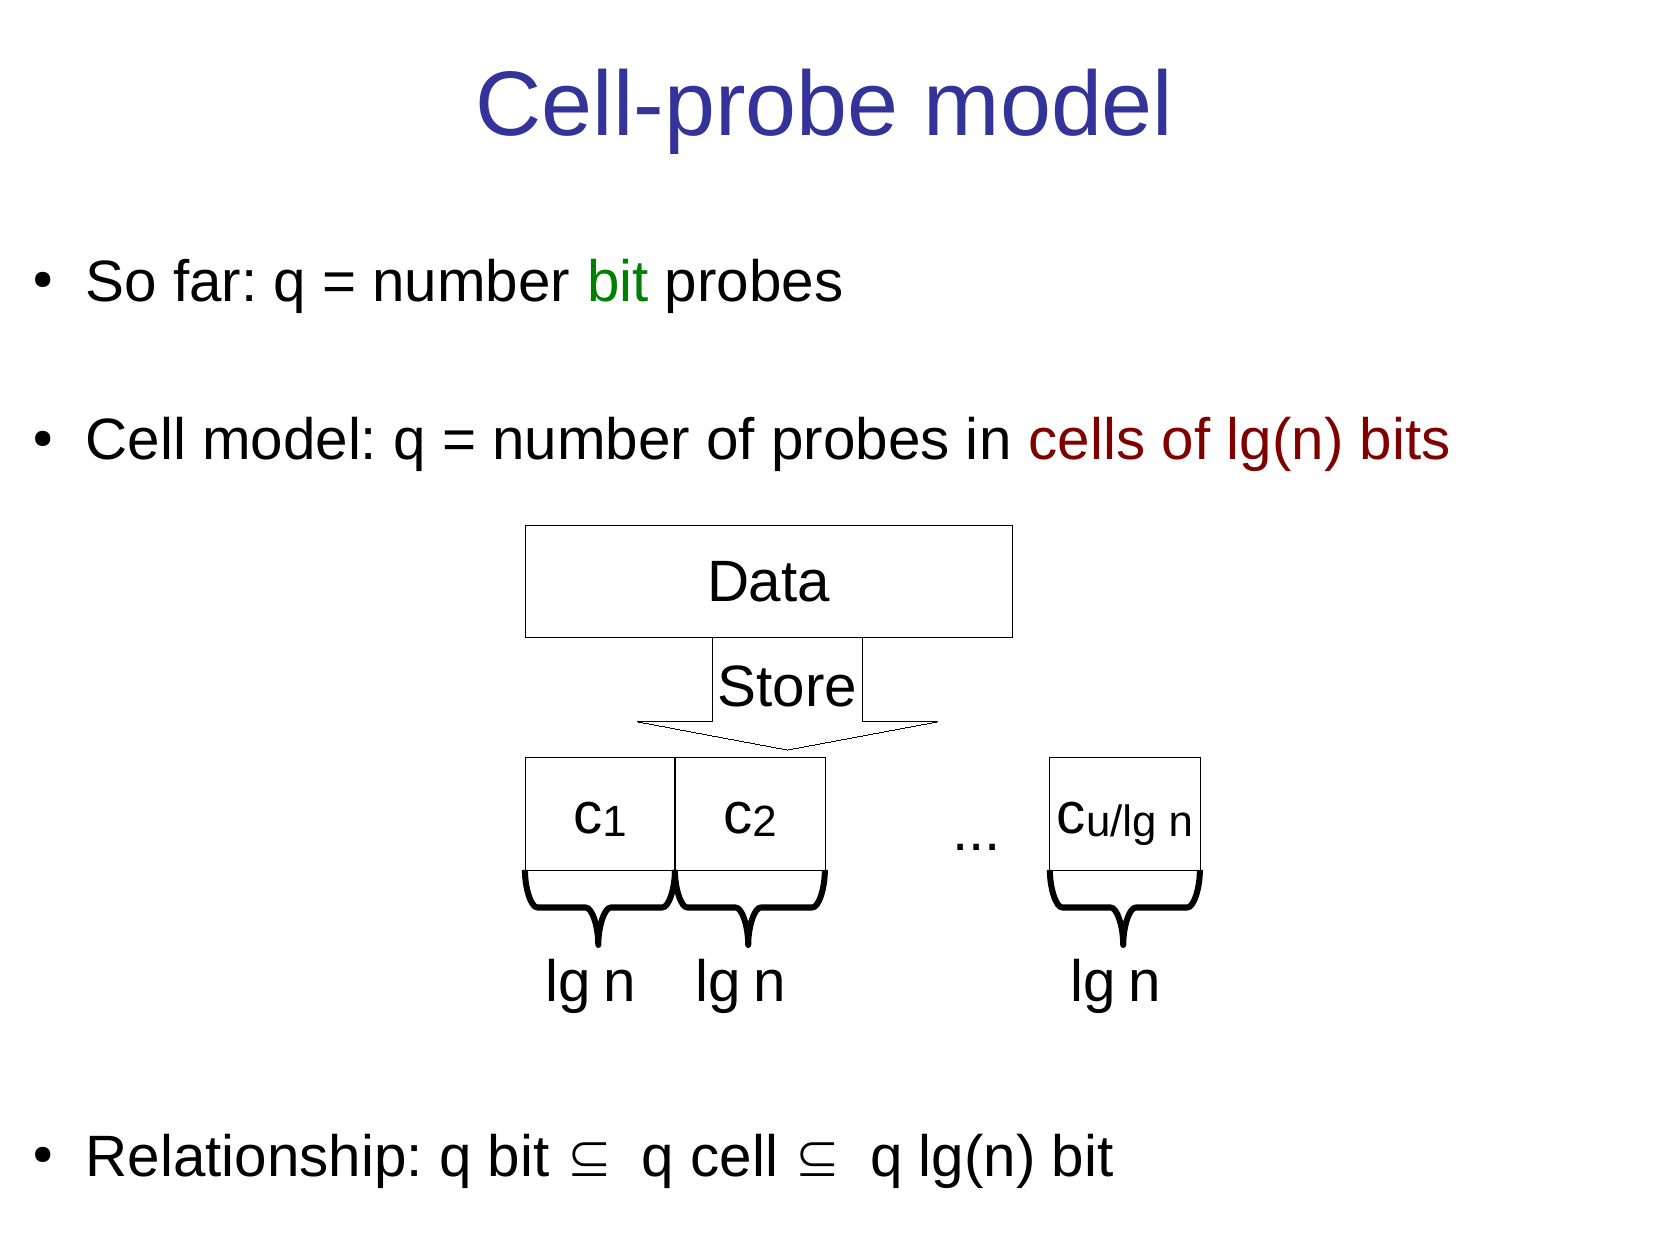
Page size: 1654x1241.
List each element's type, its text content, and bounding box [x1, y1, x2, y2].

text_box Data [525, 525, 1013, 638]
title Cell-probe model [37, 0, 1613, 207]
text_box lg n [1035, 941, 1176, 1033]
text_box lg n [510, 941, 651, 1033]
text_box c1 [525, 757, 674, 871]
text_box c2 [674, 757, 826, 871]
text_box Store [637, 637, 938, 751]
text_box cu/lg n [1049, 757, 1201, 871]
text_box ... [937, 790, 1049, 871]
list So far: q = number bit probes Cell model: q = number of probes in cells of lg(n) bits Relationship: q bit  q cell  q lg(n) bit [0, 161, 1654, 1214]
text_box lg n [660, 941, 801, 1033]
